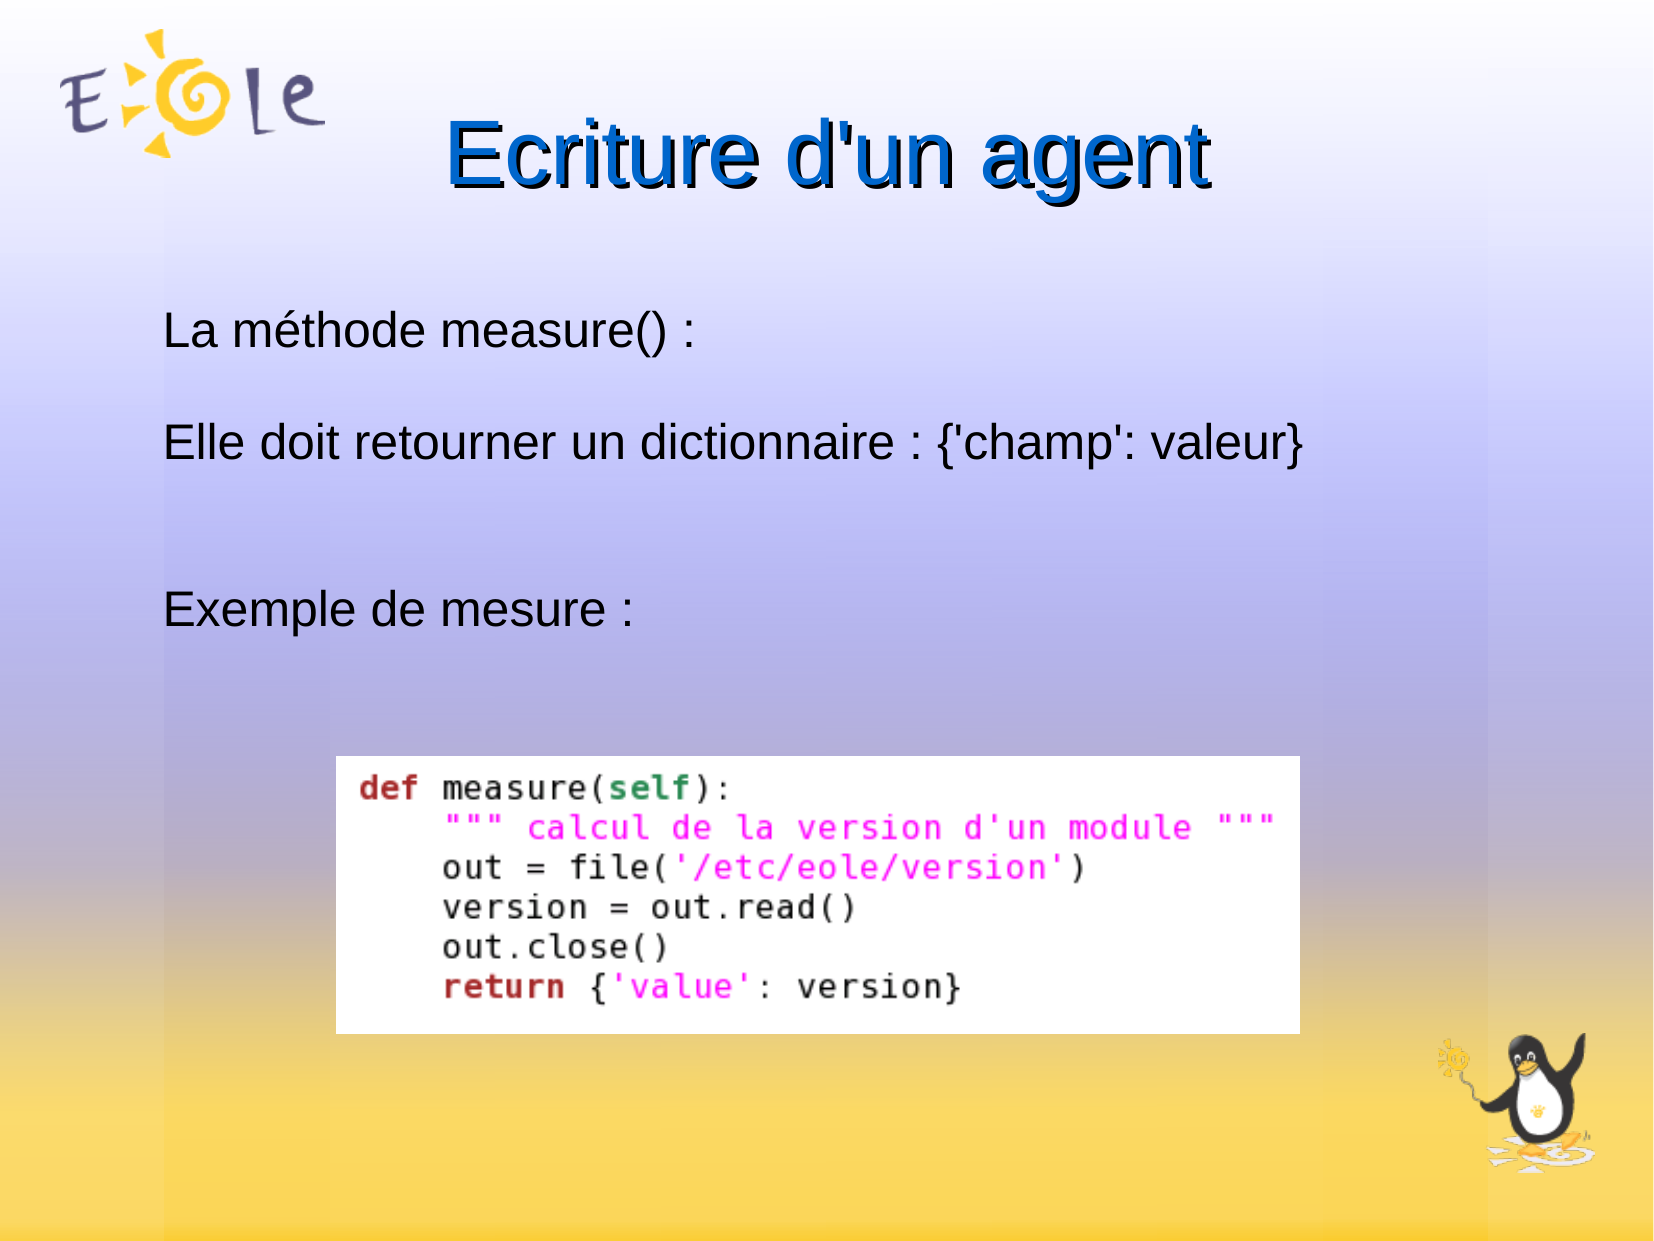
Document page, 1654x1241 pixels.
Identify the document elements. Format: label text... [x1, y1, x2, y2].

title Ecriture d'un agent [82, 49, 1571, 257]
picture [0, 0, 1654, 1241]
text_box La méthode measure() : Elle doit retourner un dictionnaire : {'champ': valeur} Exemple de mesure : [147, 295, 1536, 975]
